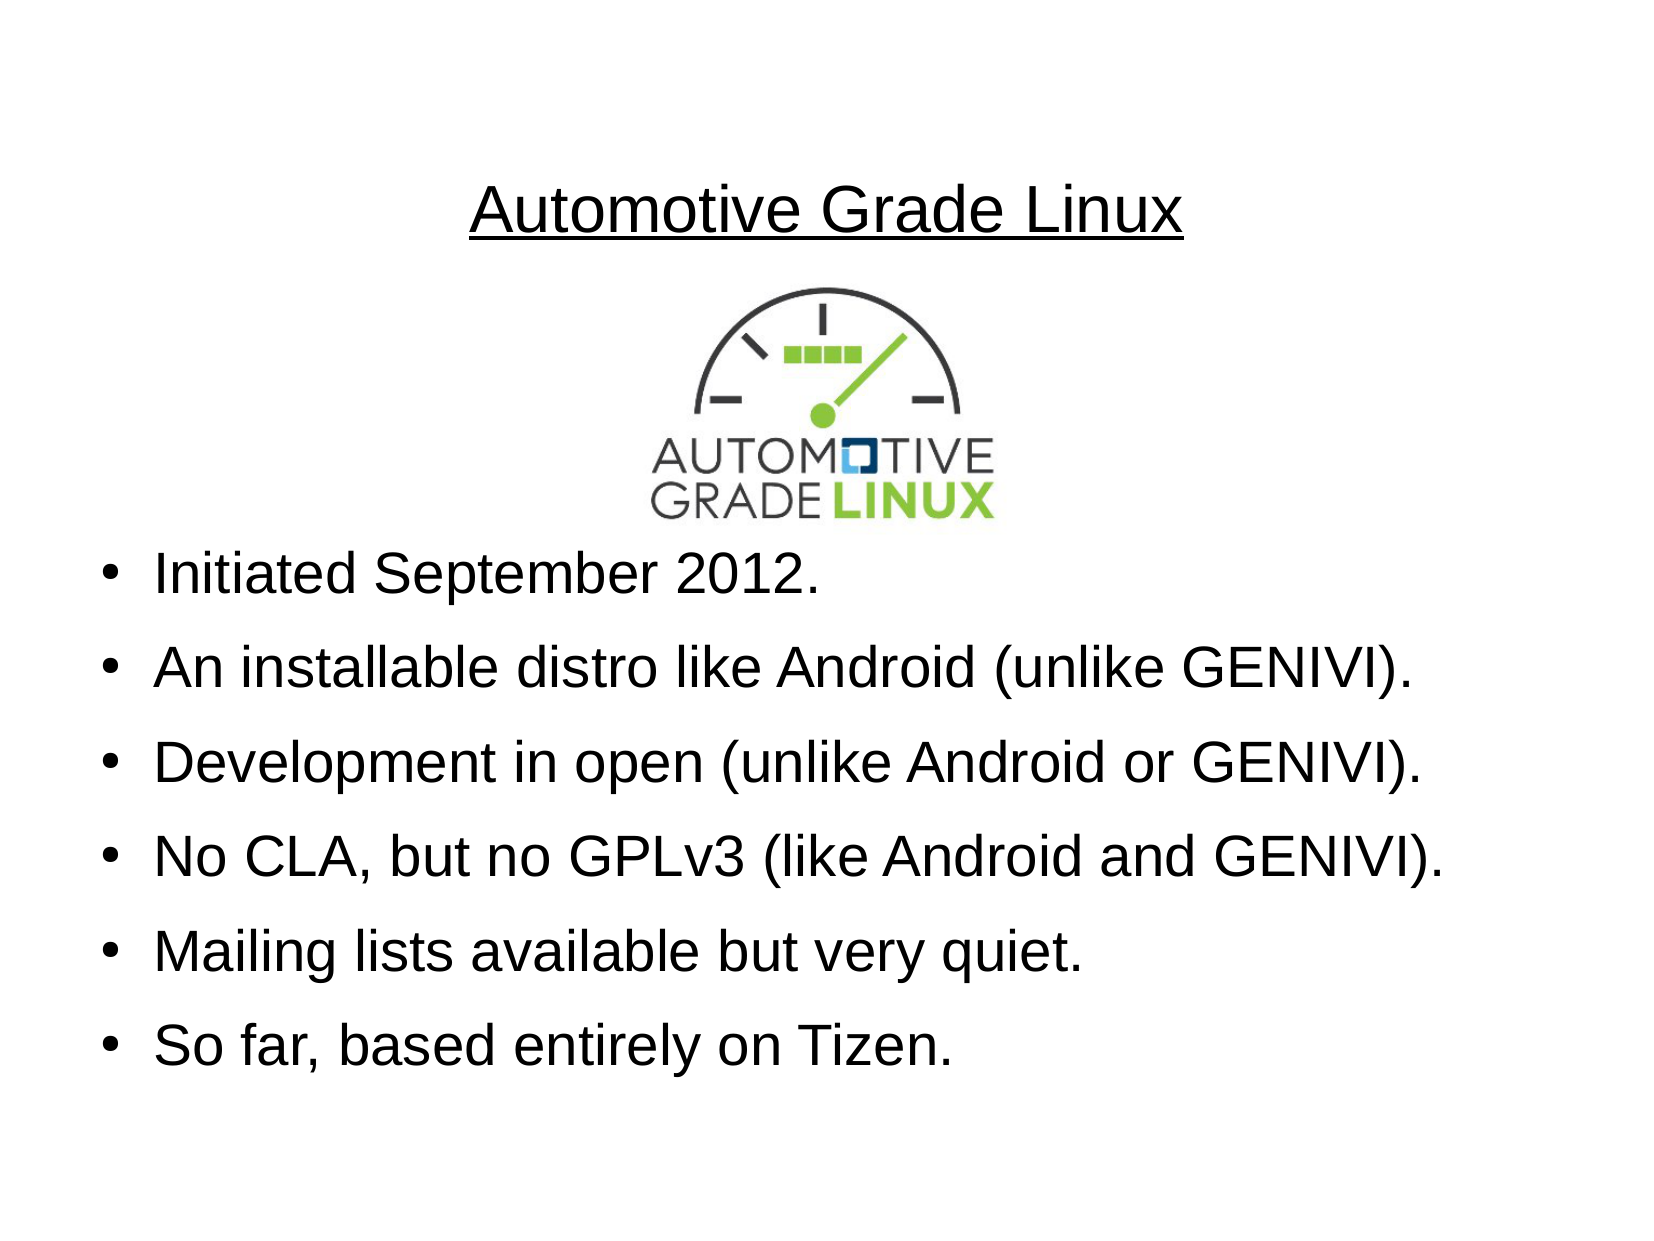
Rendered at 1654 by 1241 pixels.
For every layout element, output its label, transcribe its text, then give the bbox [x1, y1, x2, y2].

title Automotive Grade Linux [82, 105, 1571, 313]
picture [568, 313, 1067, 540]
list Initiated September 2012. An installable distro like Android (unlike GENIVI). Development in open (unlike Android or GENIVI). No CLA, but no GPLv3 (like Android and GENIVI). Mailing lists available but very quiet. So far, based entirely on Tizen. [82, 540, 1553, 1081]
